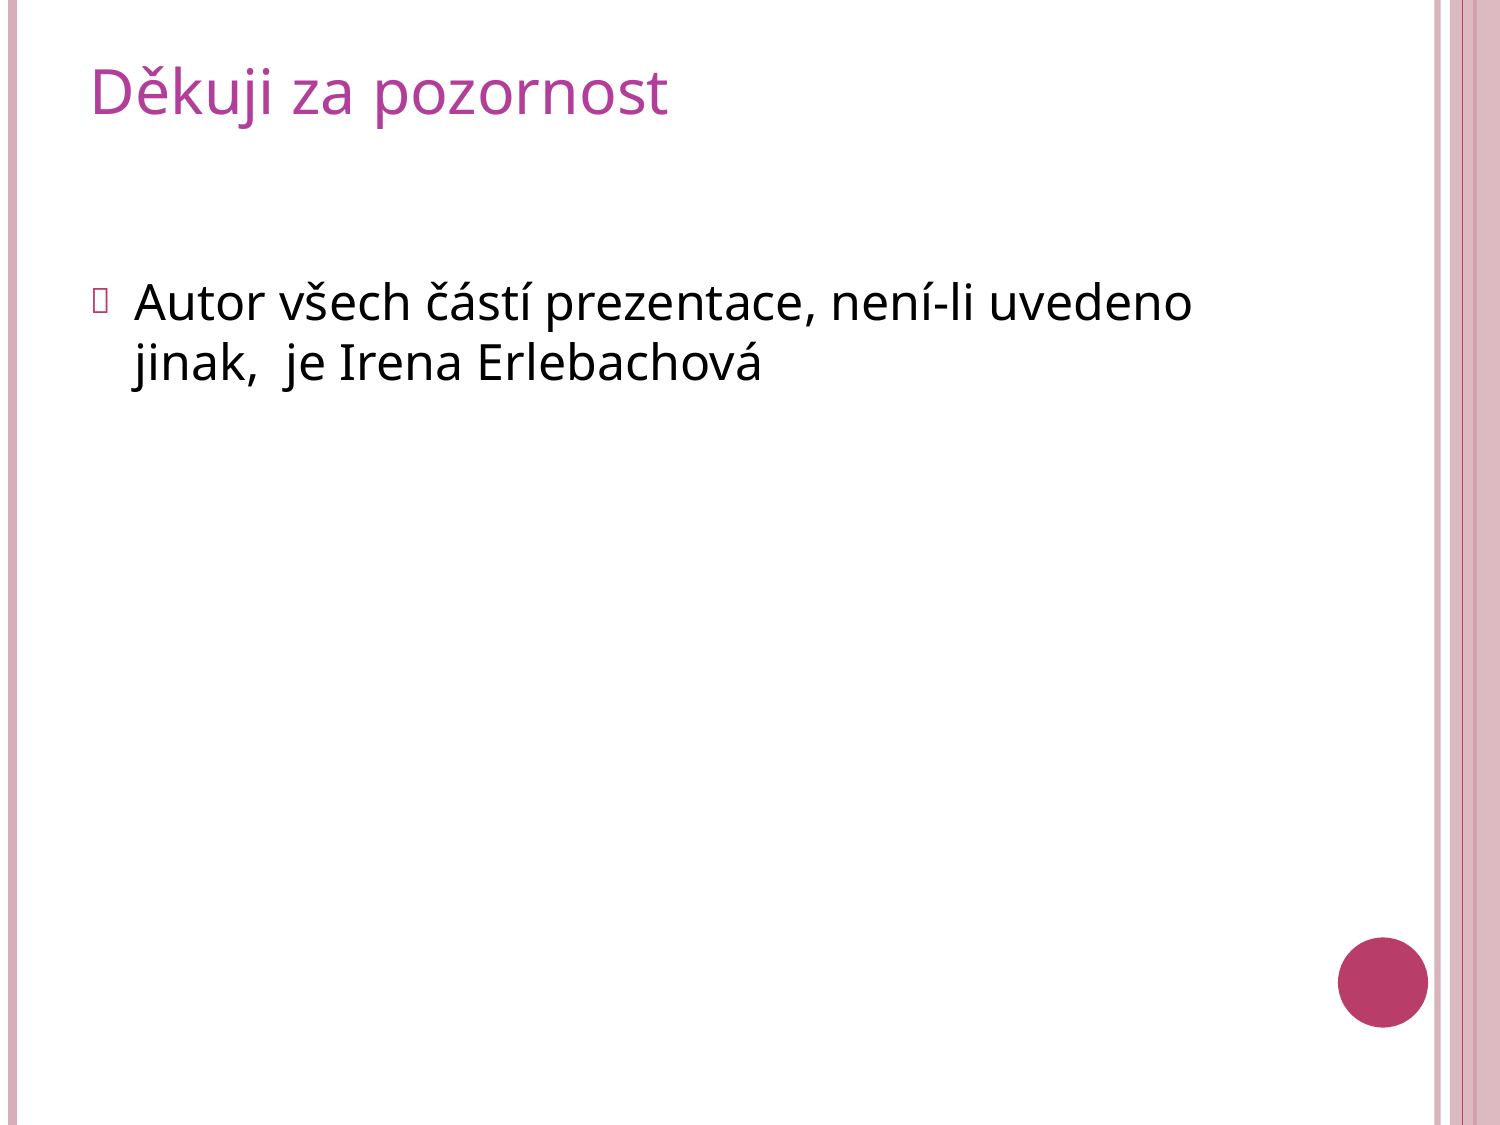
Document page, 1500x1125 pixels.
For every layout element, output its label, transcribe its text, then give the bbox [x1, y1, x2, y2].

title Děkuji za pozornost [75, 45, 1300, 233]
list Autor všech částí prezentace, není-li uvedeno jinak, je Irena Erlebachová [75, 262, 1300, 1062]
